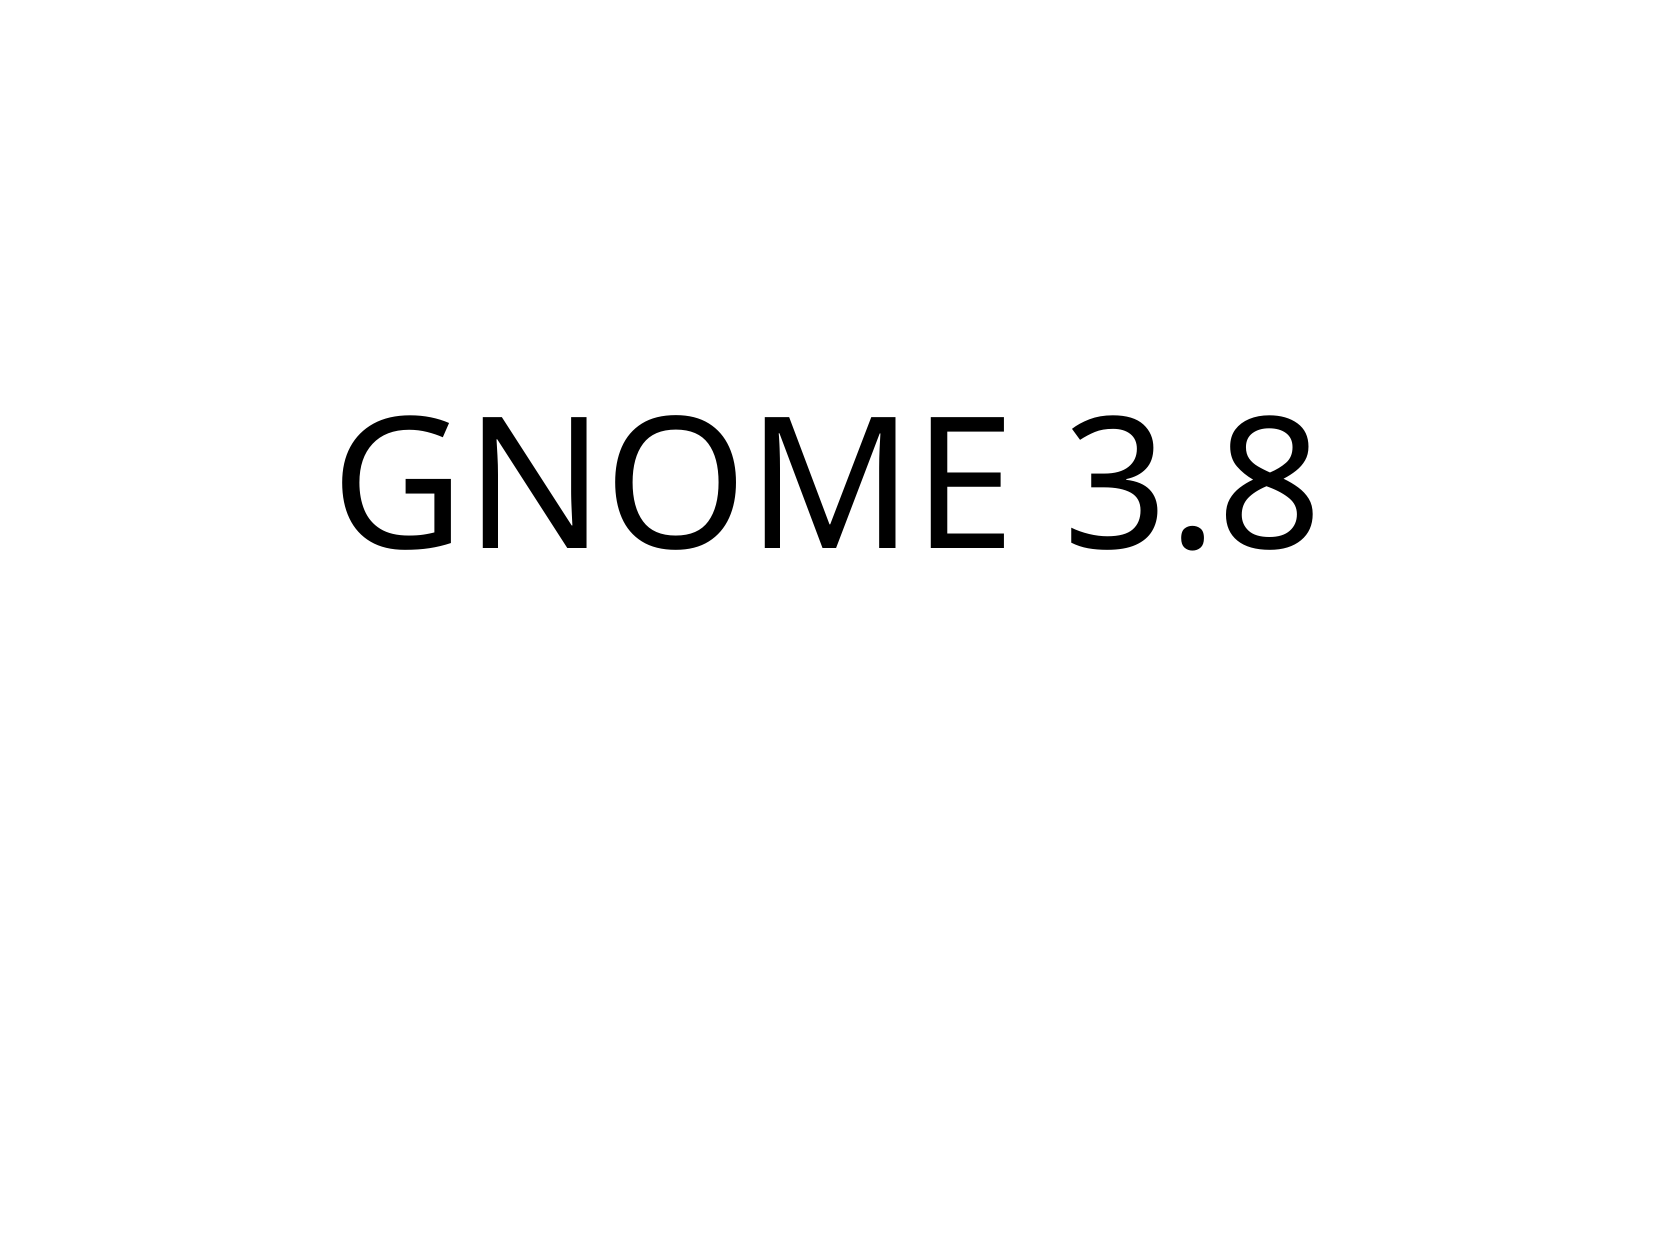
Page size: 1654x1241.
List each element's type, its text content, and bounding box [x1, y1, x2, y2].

title GNOME 3.8 [82, 354, 1571, 601]
